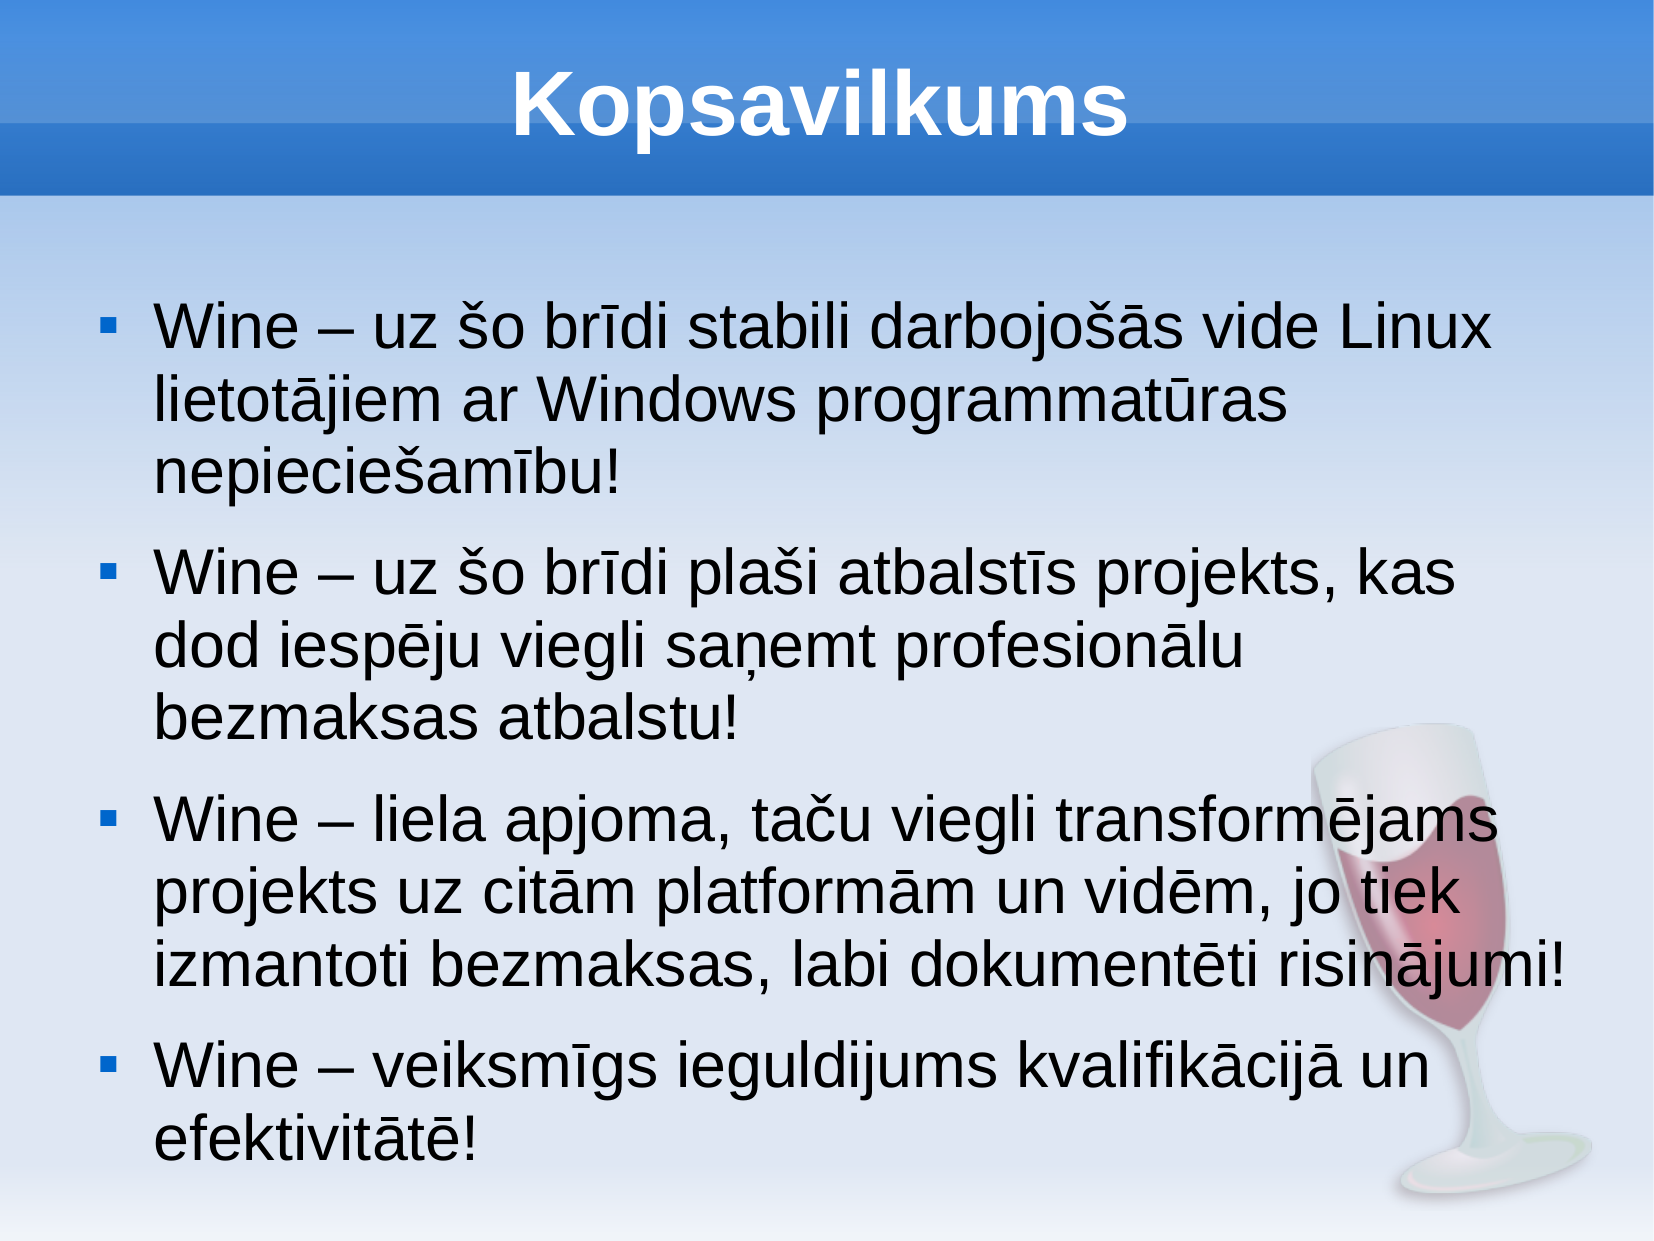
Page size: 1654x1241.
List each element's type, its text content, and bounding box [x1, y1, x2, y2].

picture [0, 0, 1654, 1241]
list Wine – uz šo brīdi stabili darbojošās vide Linux lietotājiem ar Windows programmatūras nepieciešamību! Wine – uz šo brīdi plaši atbalstīs projekts, kas dod iespēju viegli saņemt profesionālu bezmaksas atbalstu! Wine – liela apjoma, taču viegli transformējams projekts uz citām platformām un vidēm, jo tiek izmantoti bezmaksas, labi dokumentēti risinājumi! Wine – veiksmīgs ieguldijums kvalifikācijā un efektivitātē! [82, 290, 1571, 1174]
title Kopsavilkums [76, 7, 1565, 200]
